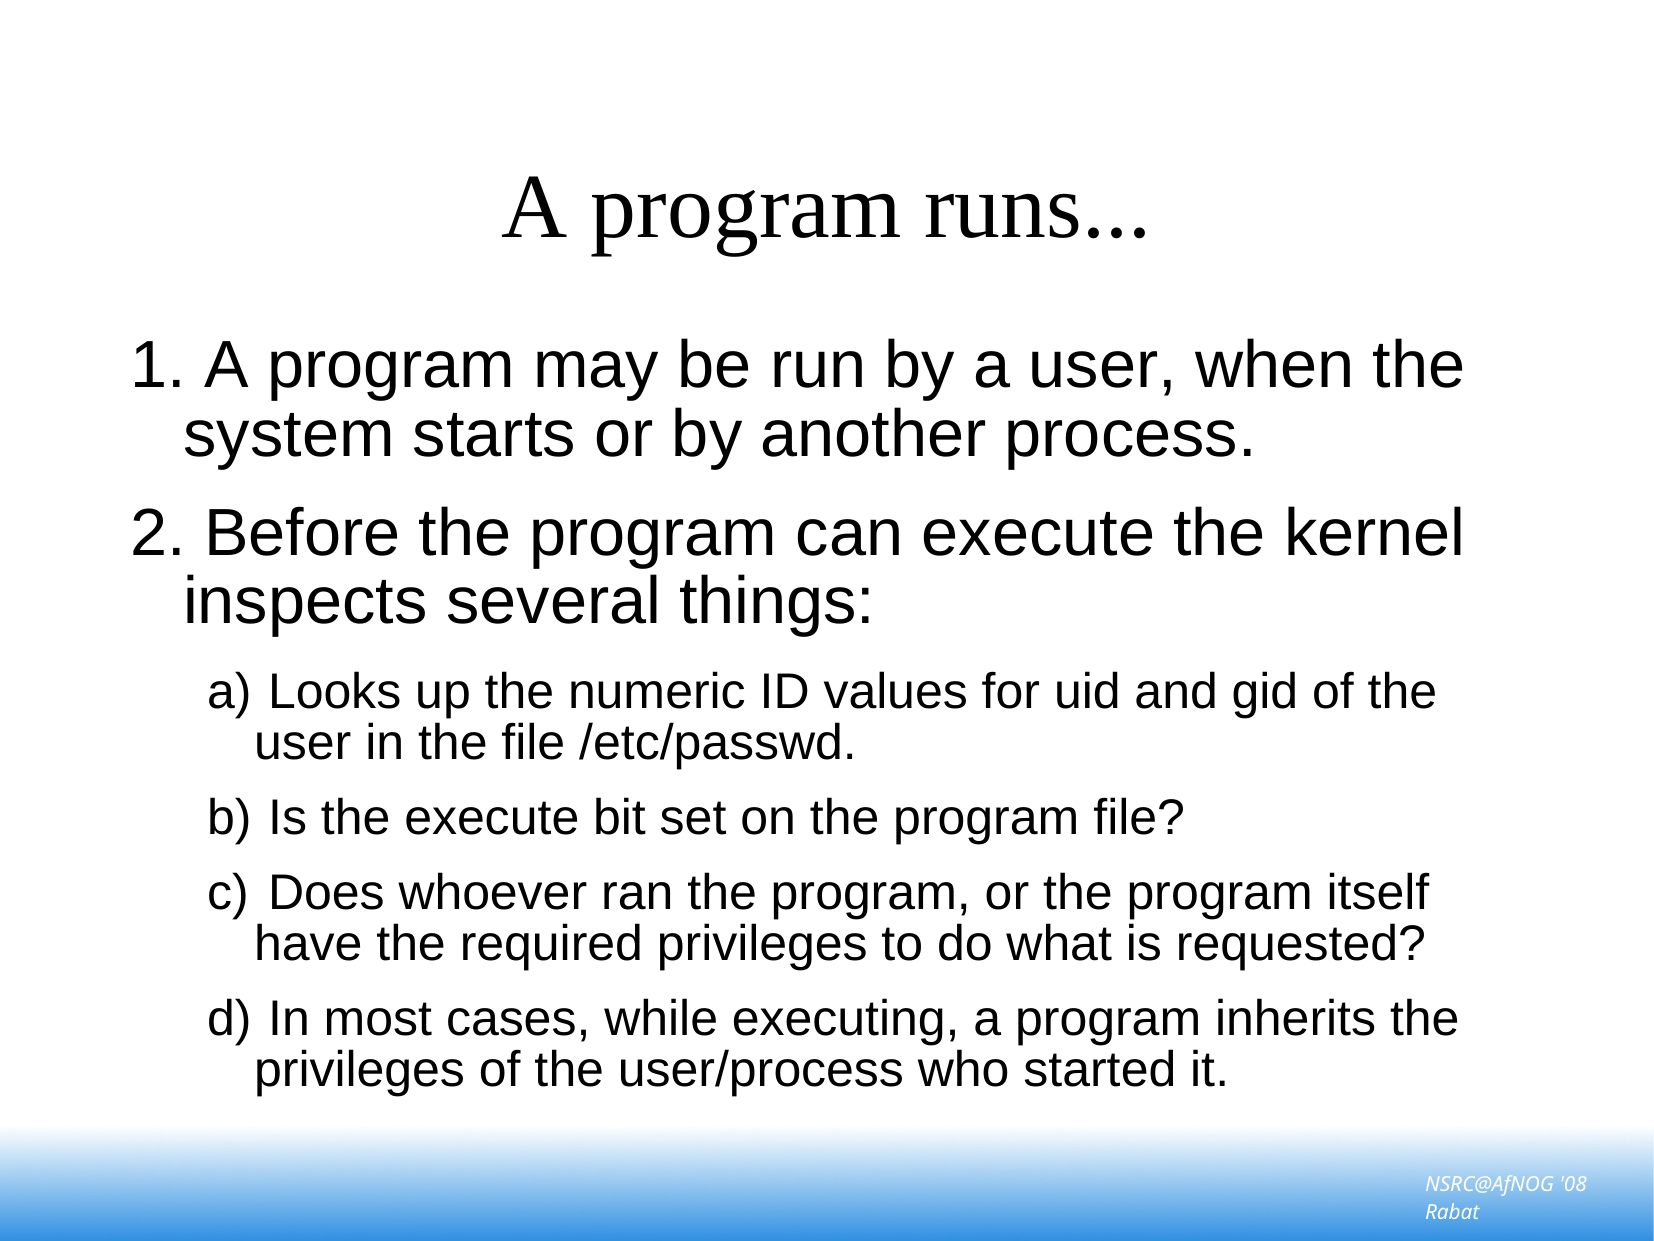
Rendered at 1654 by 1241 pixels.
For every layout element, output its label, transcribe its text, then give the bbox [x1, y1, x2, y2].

title A program runs... [121, 102, 1534, 310]
list A program may be run by a user, when the system starts or by another process. Before the program can execute the kernel inspects several things: Looks up the numeric ID values for uid and gid of the user in the file /etc/passwd. Is the execute bit set on the program file? Does whoever ran the program, or the program itself have the required privileges to do what is requested? In most cases, while executing, a program inherits the privileges of the user/process who started it. [112, 332, 1534, 1115]
picture [0, 1124, 1654, 1241]
